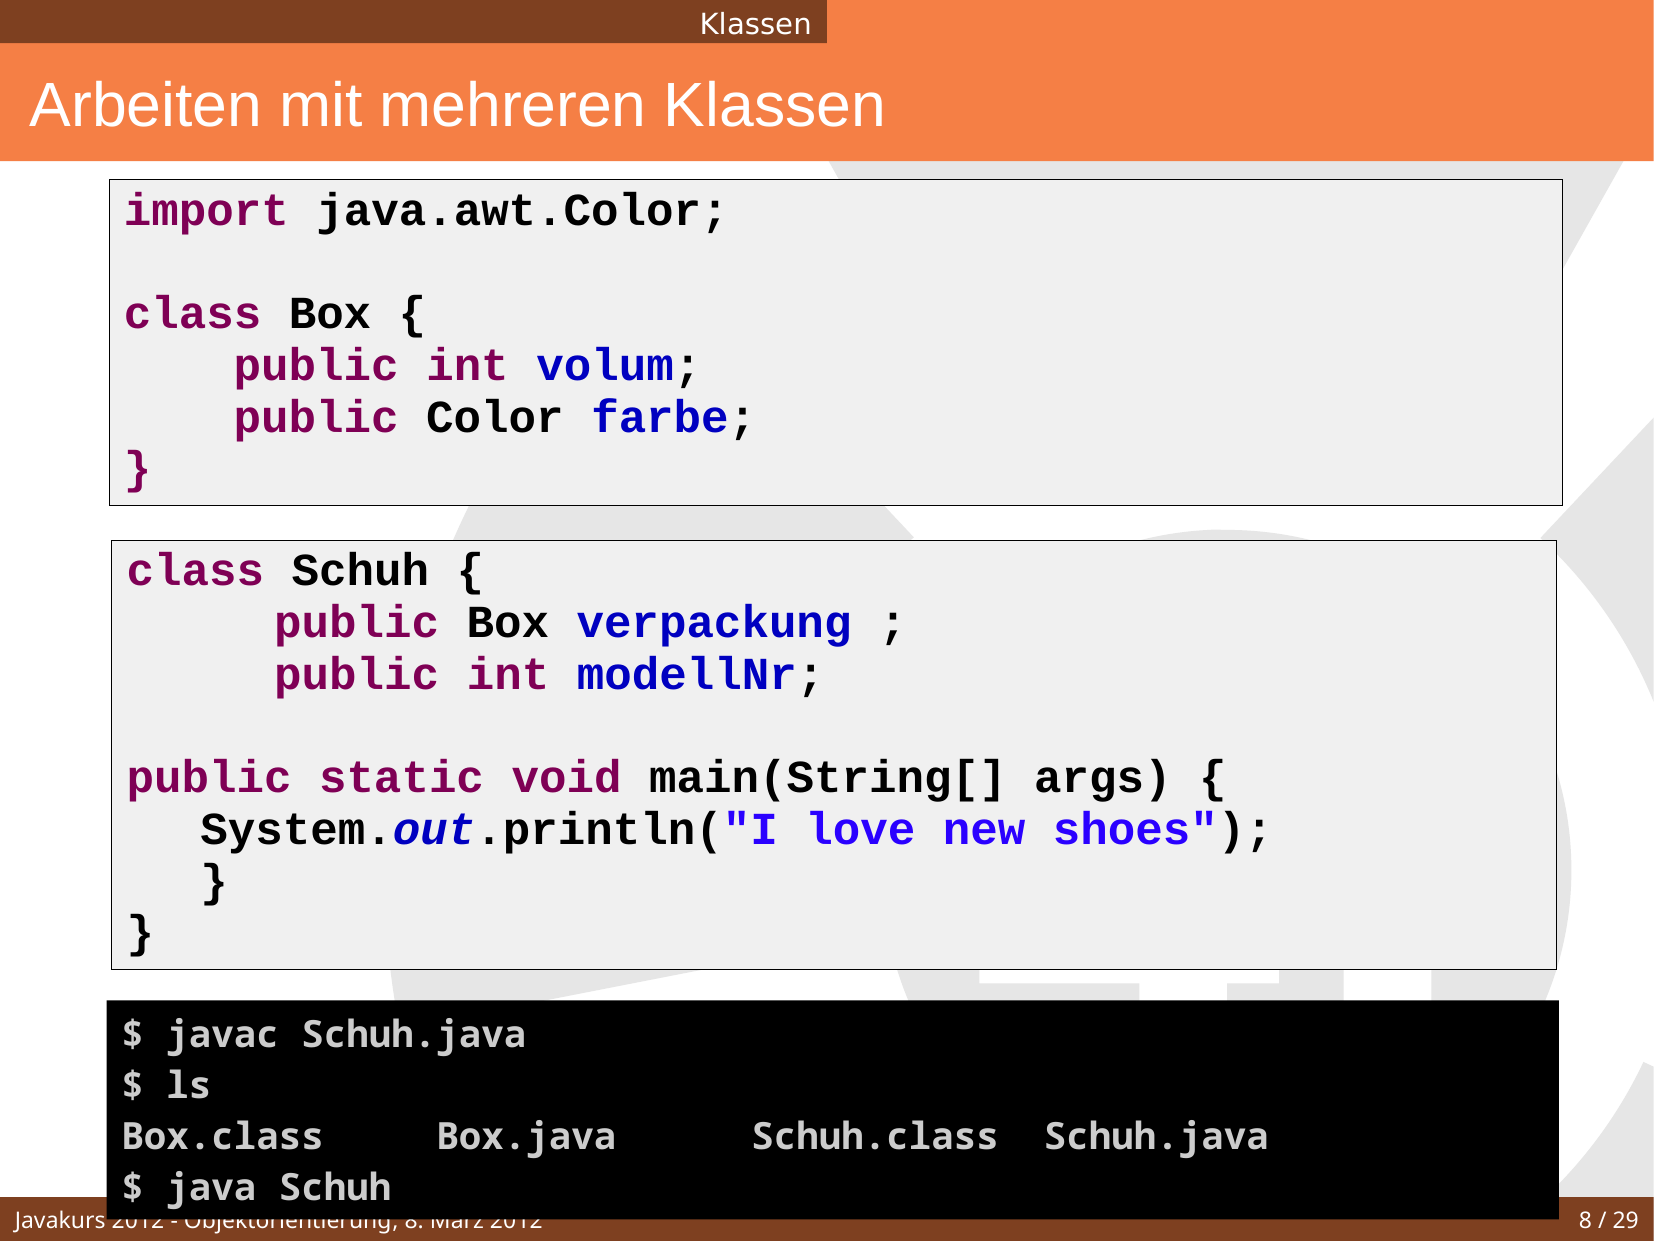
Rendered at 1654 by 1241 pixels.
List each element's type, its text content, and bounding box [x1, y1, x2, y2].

text_box import java.awt.Color; class Box { public int volum; public Color farbe; } [109, 179, 1563, 506]
text_box Klassen [29, 0, 827, 50]
title Arbeiten mit mehreren Klassen [29, 67, 1595, 143]
text_box $ javac Schuh.java $ ls Box.class Box.java Schuh.class Schuh.java $ java Schuh [106, 1000, 1559, 1166]
text_box class Schuh { public Box verpackung ; public int modellNr; public static void main(String[] args) { System.out.println("I love new shoes"); } } [111, 540, 1557, 970]
